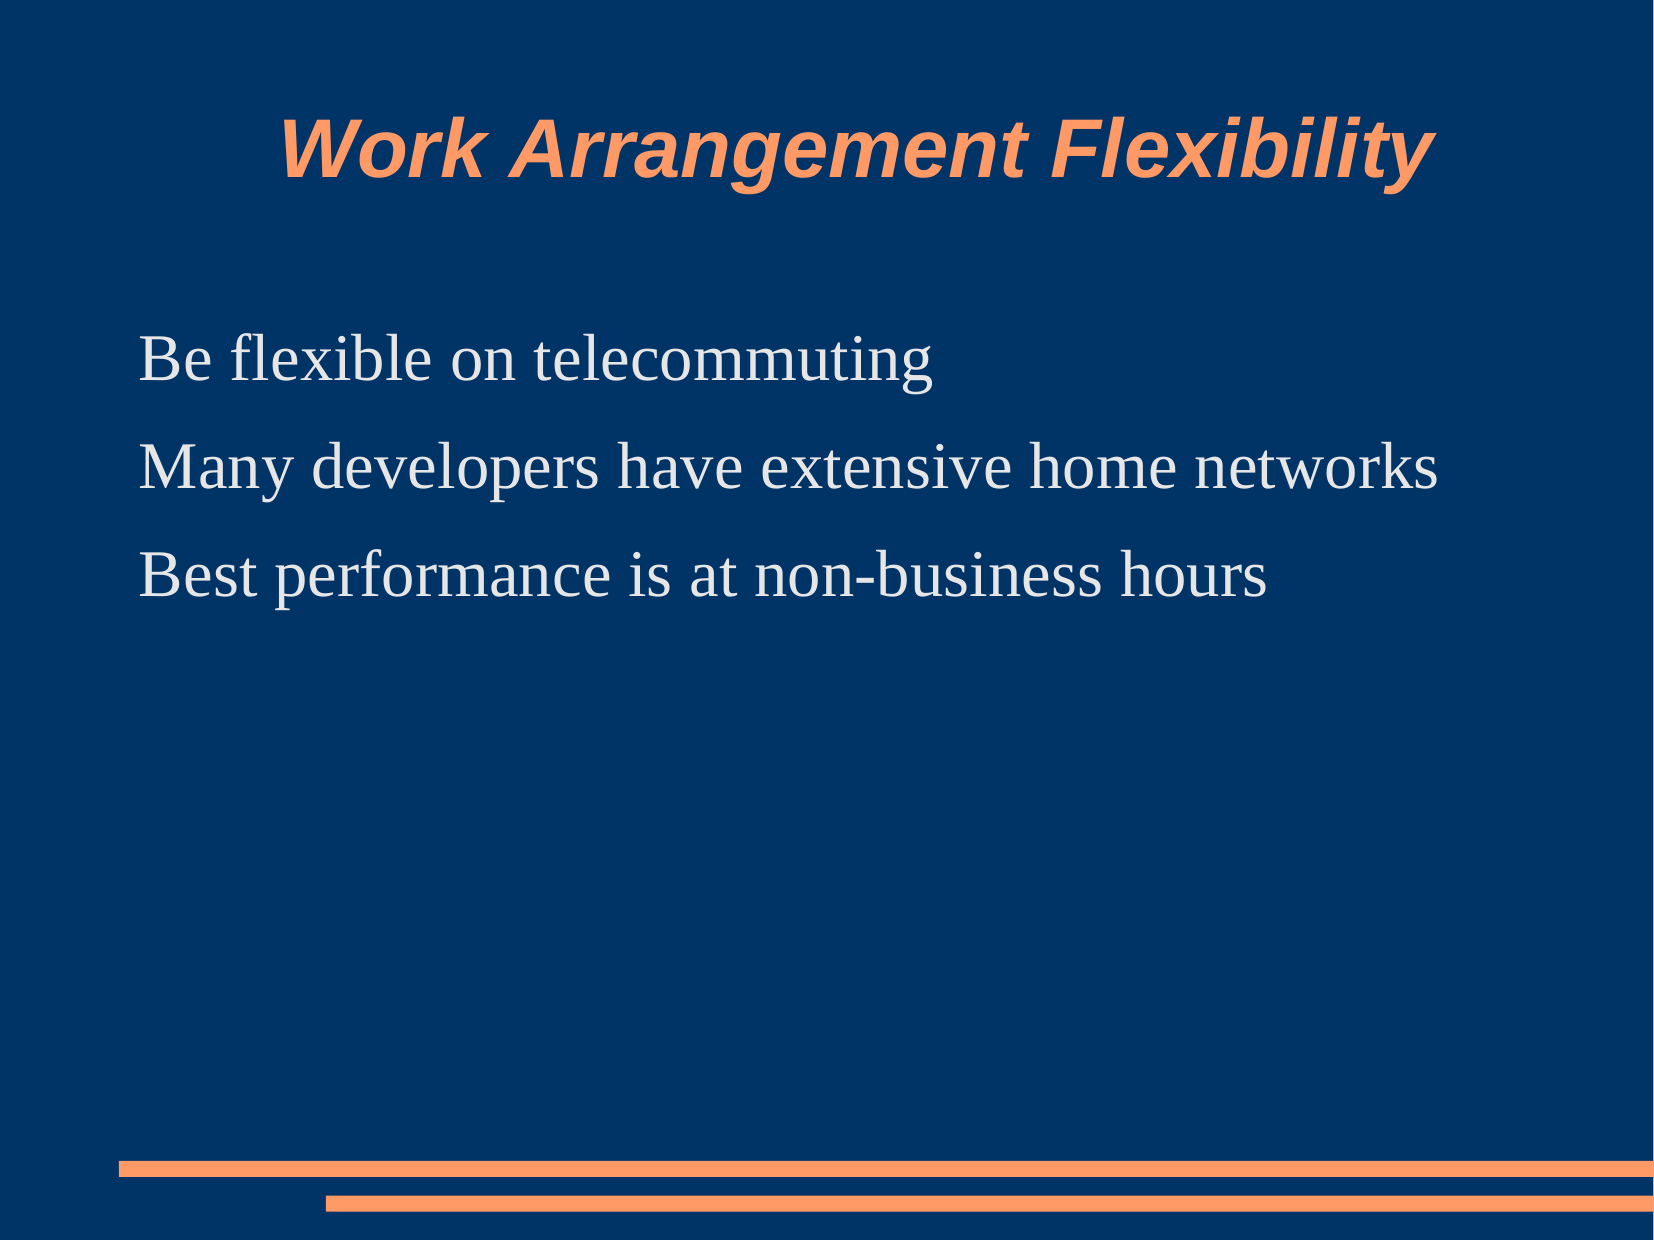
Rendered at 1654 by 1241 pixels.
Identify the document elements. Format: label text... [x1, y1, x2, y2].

title Work Arrangement Flexibility [121, 46, 1534, 254]
list Be flexible on telecommuting Many developers have extensive home networks Best performance is at non-business hours [121, 322, 1561, 1133]
